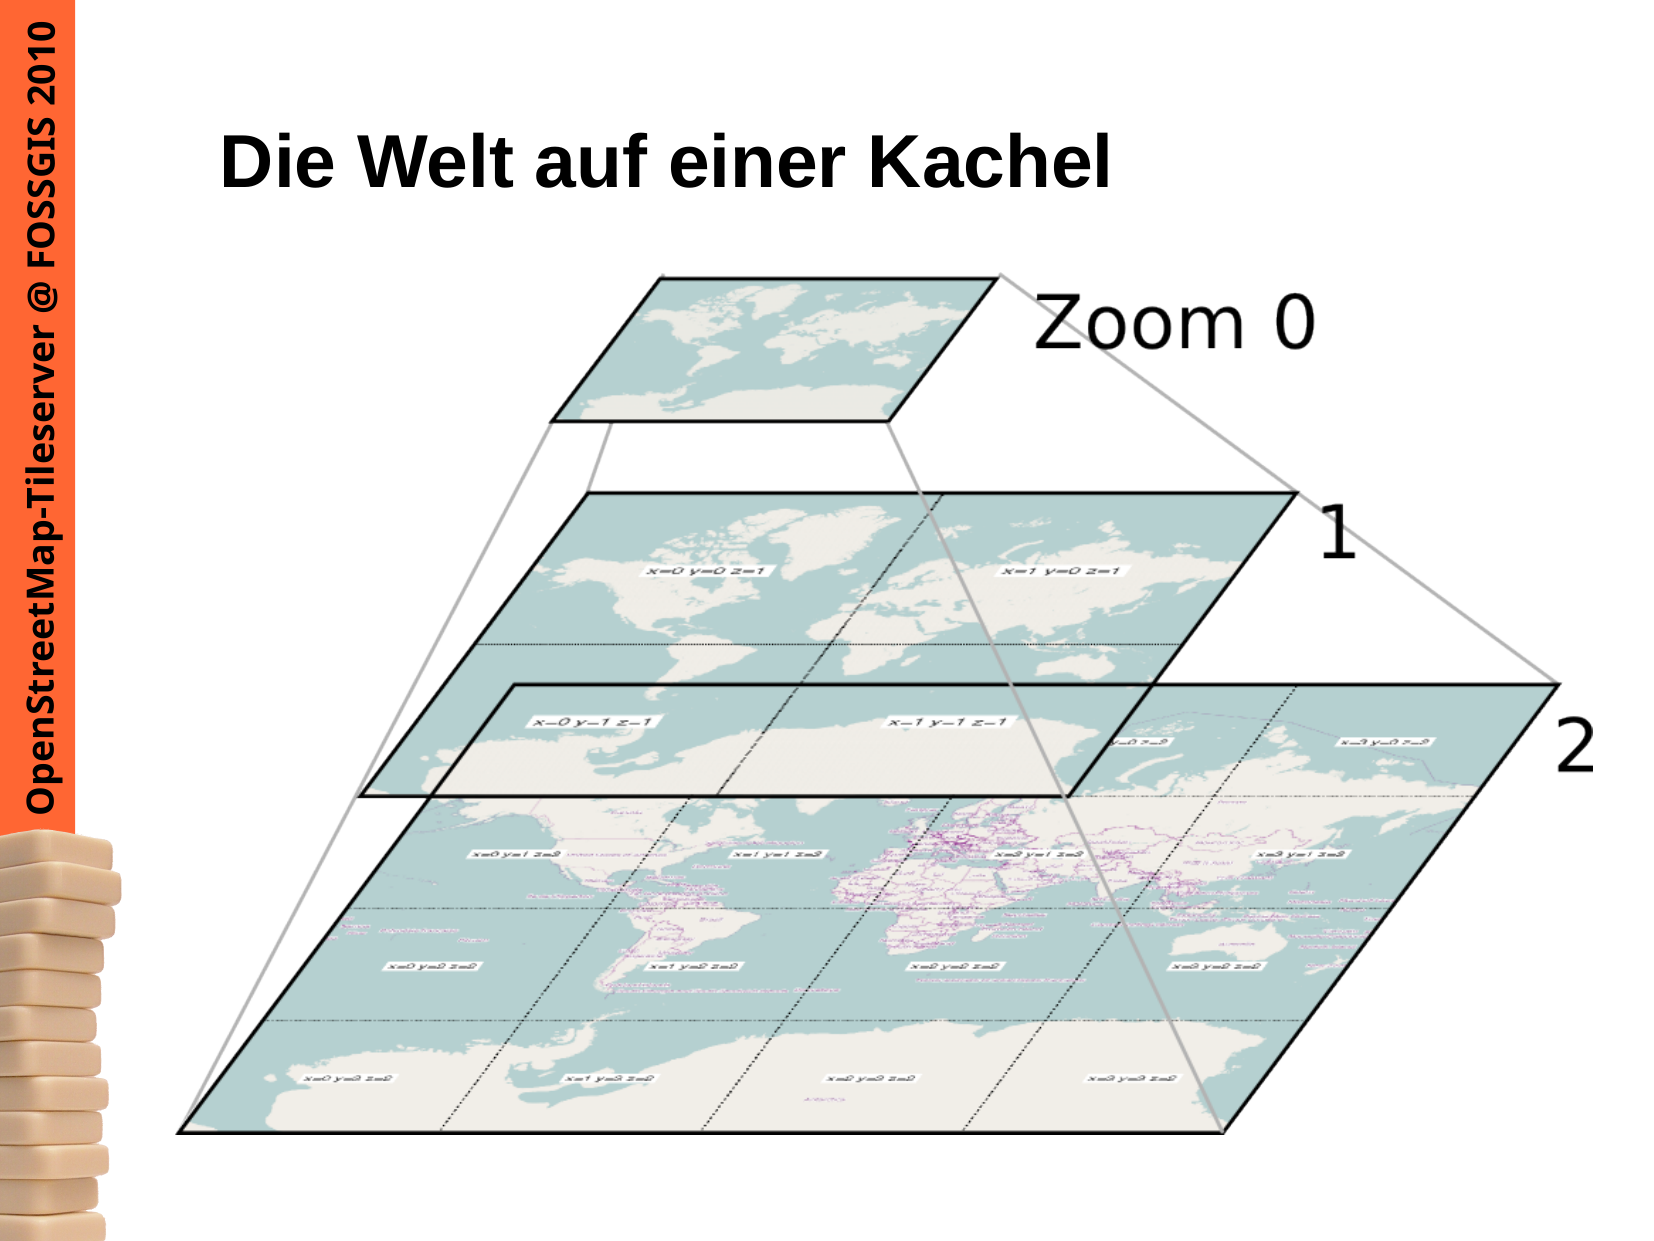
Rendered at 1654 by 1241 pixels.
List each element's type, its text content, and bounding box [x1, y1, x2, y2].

text_box Die Welt auf einer Kachel [205, 112, 1501, 212]
picture [0, 816, 133, 1241]
picture [175, 272, 1593, 1135]
